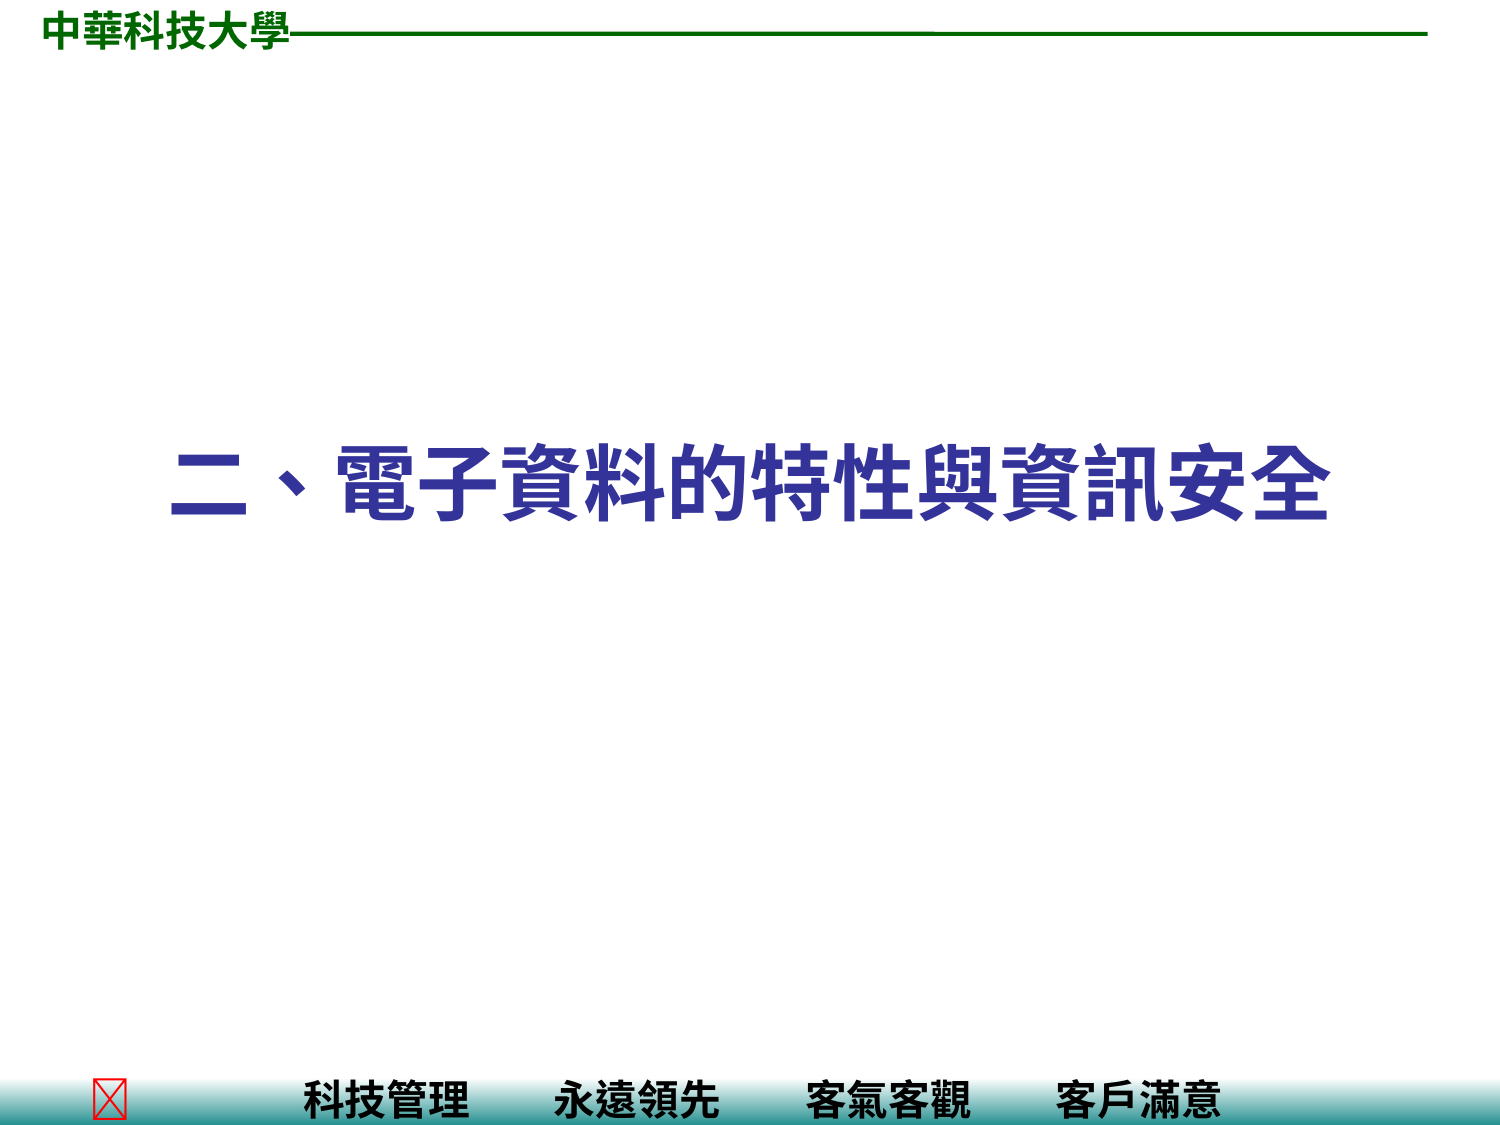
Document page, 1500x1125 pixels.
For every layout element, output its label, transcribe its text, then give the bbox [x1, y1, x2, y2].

title 二、電子資料的特性與資訊安全 [99, 425, 1400, 551]
